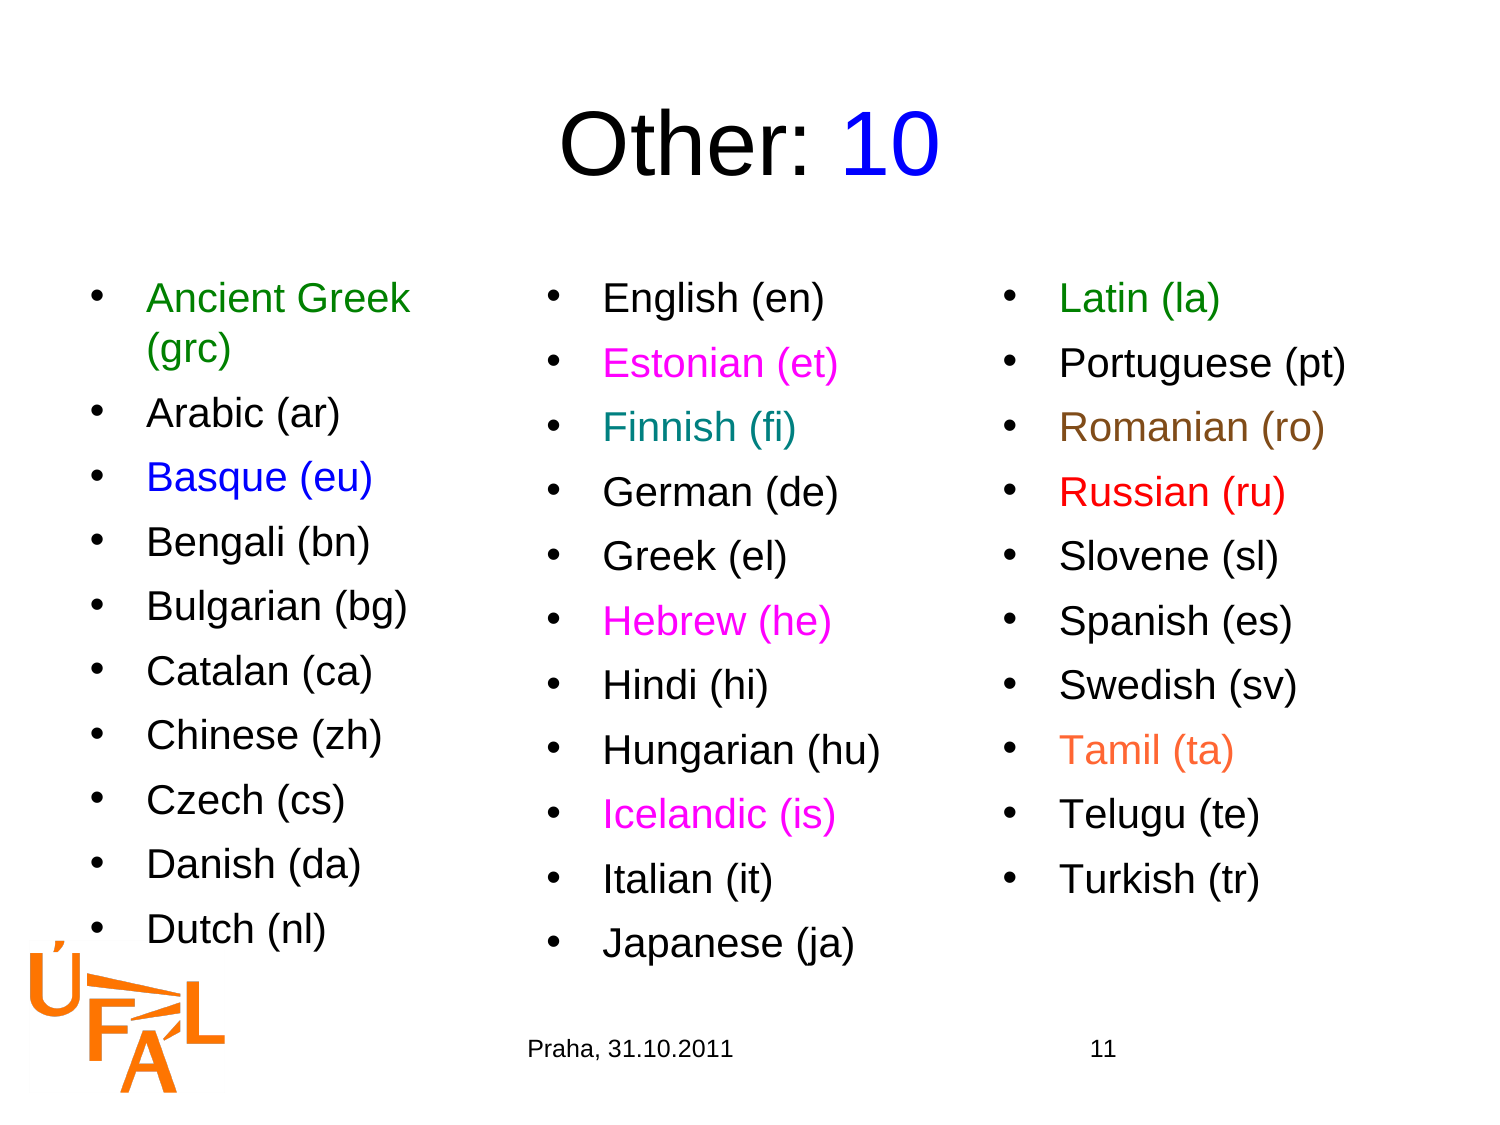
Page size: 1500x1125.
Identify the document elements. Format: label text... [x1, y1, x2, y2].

title Other: 10 [75, 14, 1426, 263]
picture [29, 940, 225, 1093]
list Latin (la) Portuguese (pt) Romanian (ro) Russian (ru) Slovene (sl) Spanish (es) Swedish (sv) Tamil (ta) Telugu (te) Turkish (tr) [987, 262, 1423, 1004]
list Ancient Greek (grc) Arabic (ar) Basque (eu) Bengali (bn) Bulgarian (bg) Catalan (ca) Chinese (zh) Czech (cs) Danish (da) Dutch (nl) [75, 262, 510, 961]
list English (en) Estonian (et) Finnish (fi) German (de) Greek (el) Hebrew (he) Hindi (hi) Hungarian (hu) Icelandic (is) Italian (it) Japanese (ja) [531, 262, 967, 1004]
